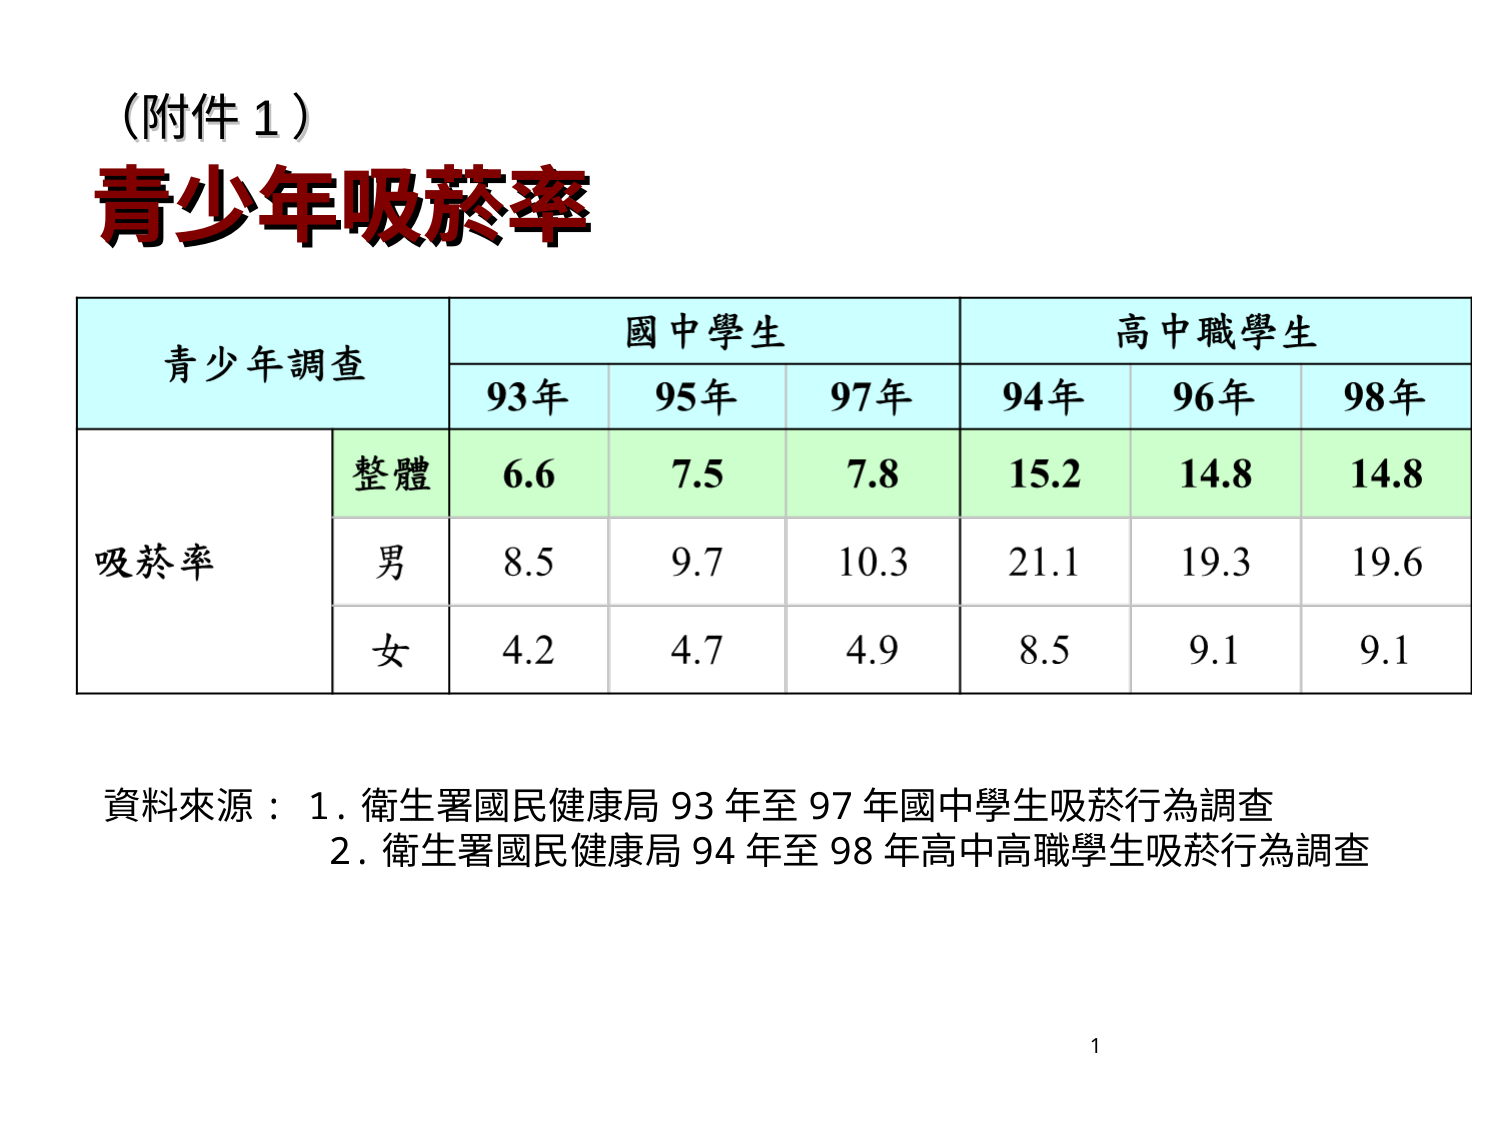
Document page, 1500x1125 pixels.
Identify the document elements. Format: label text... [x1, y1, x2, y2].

picture [66, 293, 1472, 700]
text_box [1074, 1025, 1426, 1101]
title （附件1） 青少年吸菸率 [75, 45, 1426, 233]
text_box 資料來源: 1.衛生署國民健康局93年至97年國中學生吸菸行為調查 2.衛生署國民健康局94年至98年高中高職學生吸菸行為調查 [88, 775, 1435, 880]
